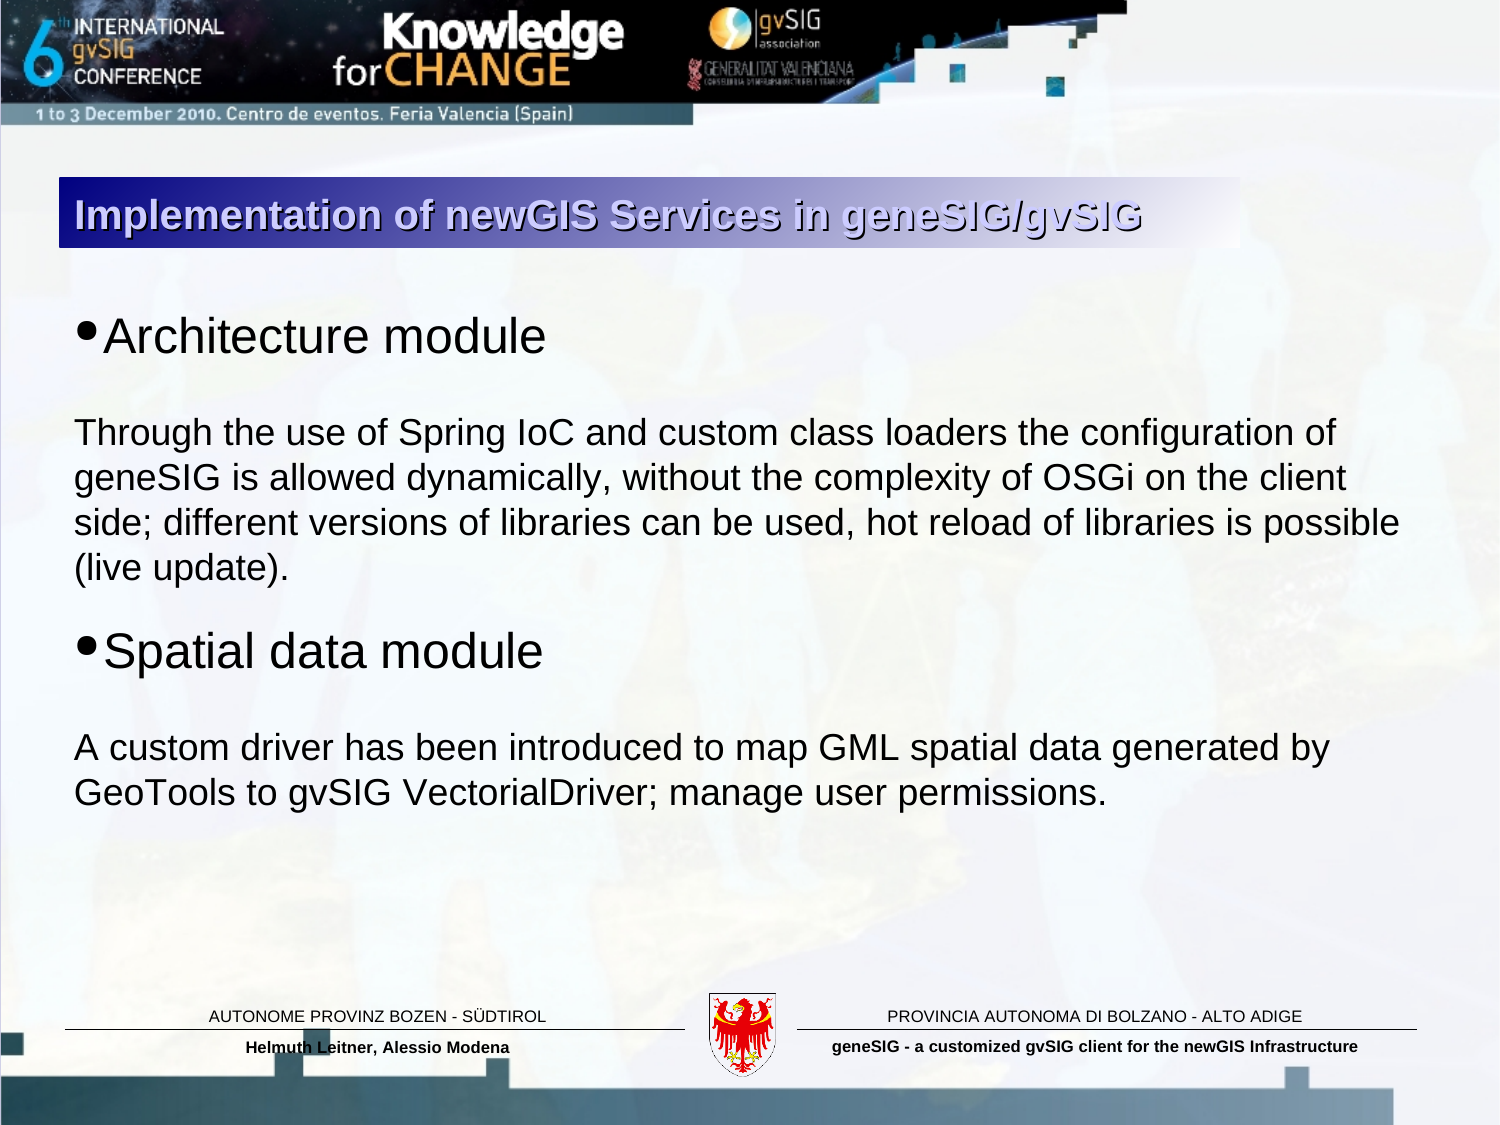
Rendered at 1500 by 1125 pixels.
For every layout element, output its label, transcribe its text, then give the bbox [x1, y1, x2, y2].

text_box Architecture module Through the use of Spring IoC and custom class loaders the configuration of geneSIG is allowed dynamically, without the complexity of OSGi on the client side; different versions of libraries can be used, hot reload of libraries is possible (live update). Spatial data module A custom driver has been introduced to map GML spatial data generated by GeoTools to gvSIG VectorialDriver; manage user permissions. [59, 265, 1418, 821]
text_box Implementation of newGIS Services in geneSIG/gvSIG [59, 177, 1241, 248]
picture [0, 0, 1500, 1125]
